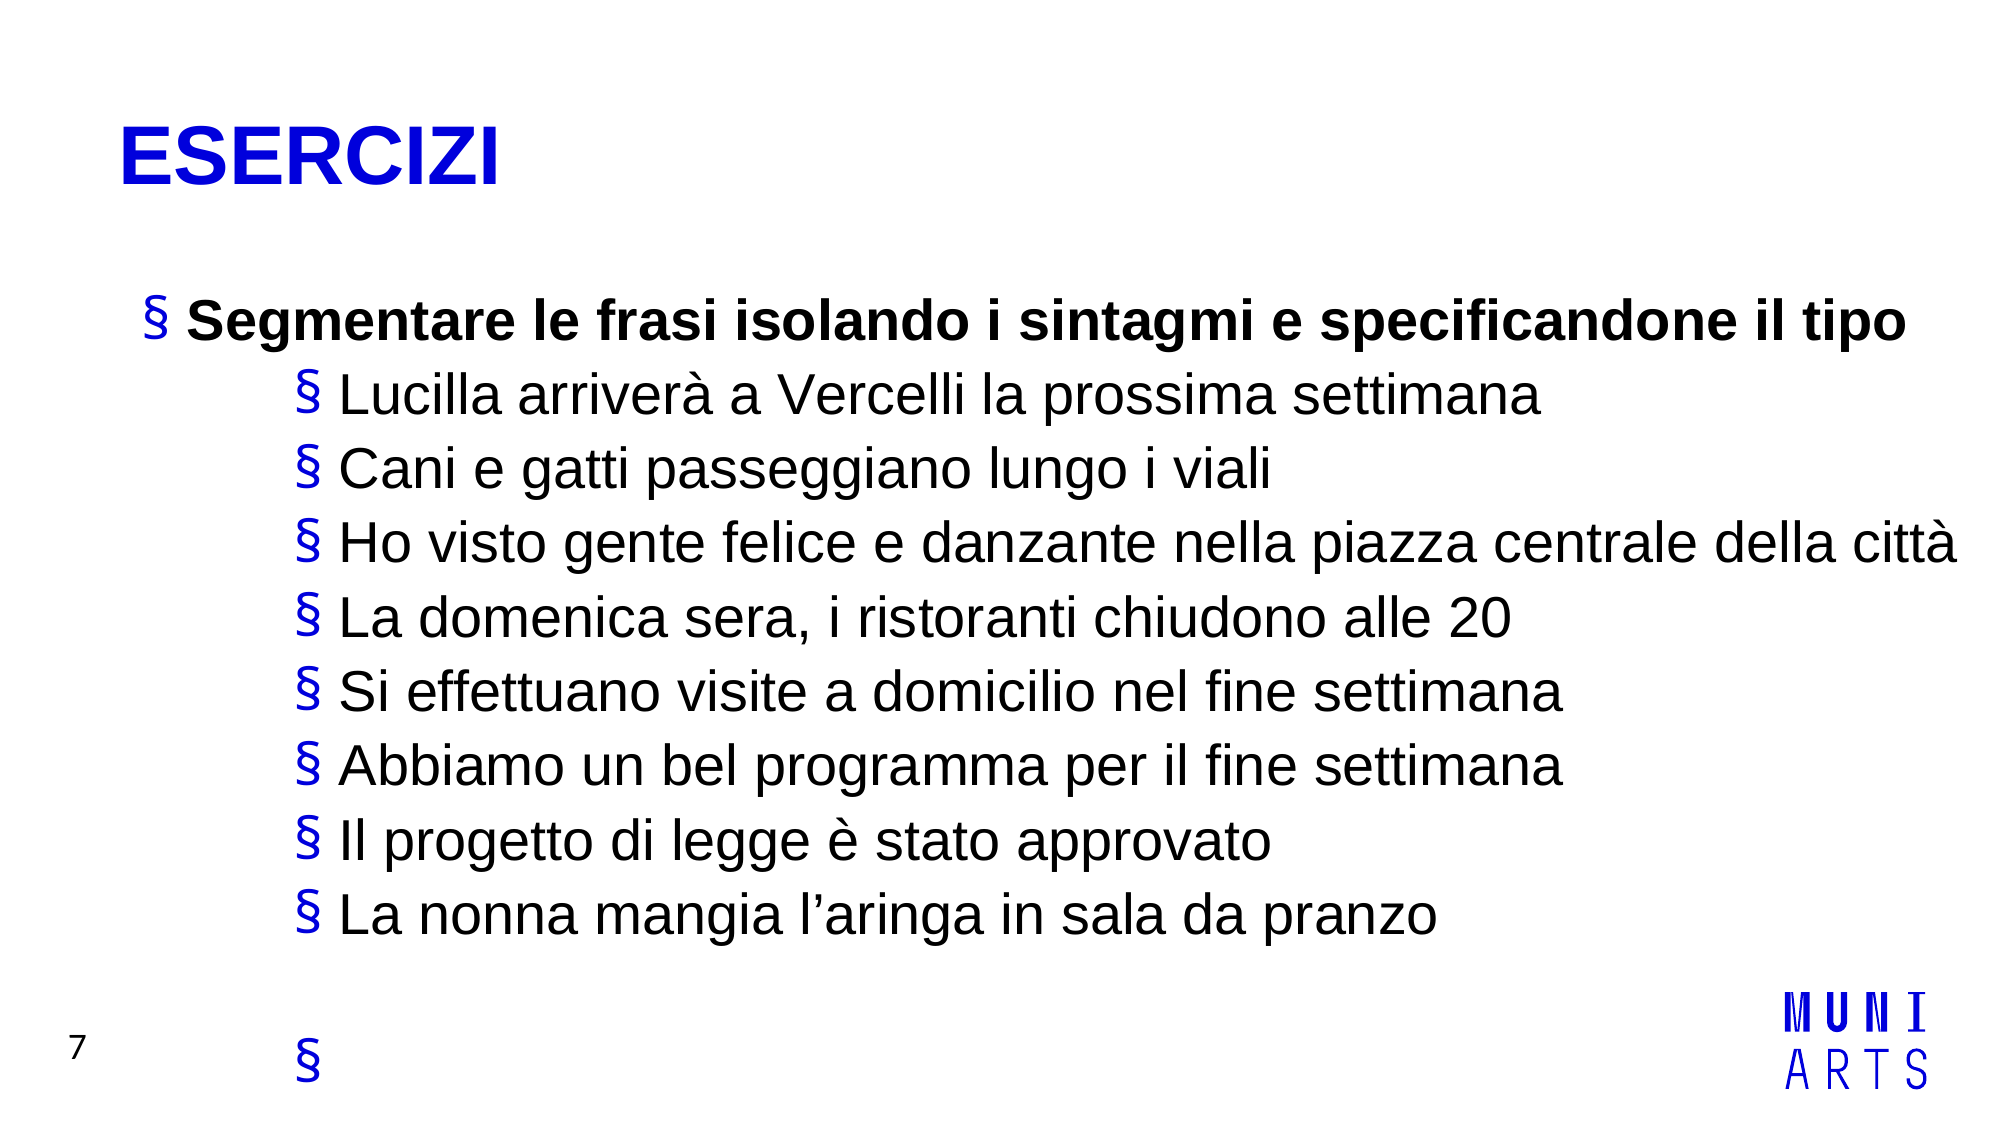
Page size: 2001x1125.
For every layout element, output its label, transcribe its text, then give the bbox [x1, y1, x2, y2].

list Segmentare le frasi isolando i sintagmi e specificandone il tipo Lucilla arriverà a Vercelli la prossima settimana Cani e gatti passeggiano lungo i viali Ho visto gente felice e danzante nella piazza centrale della città La domenica sera, i ristoranti chiudono alle 20 Si effettuano visite a domicilio nel fine settimana Abbiamo un bel programma per il fine settimana Il progetto di legge è stato approvato La nonna mangia l’aringa in sala da pranzo [118, 277, 1977, 1022]
title ESERCIZI [118, 118, 1883, 193]
text_box [67, 1021, 110, 1063]
